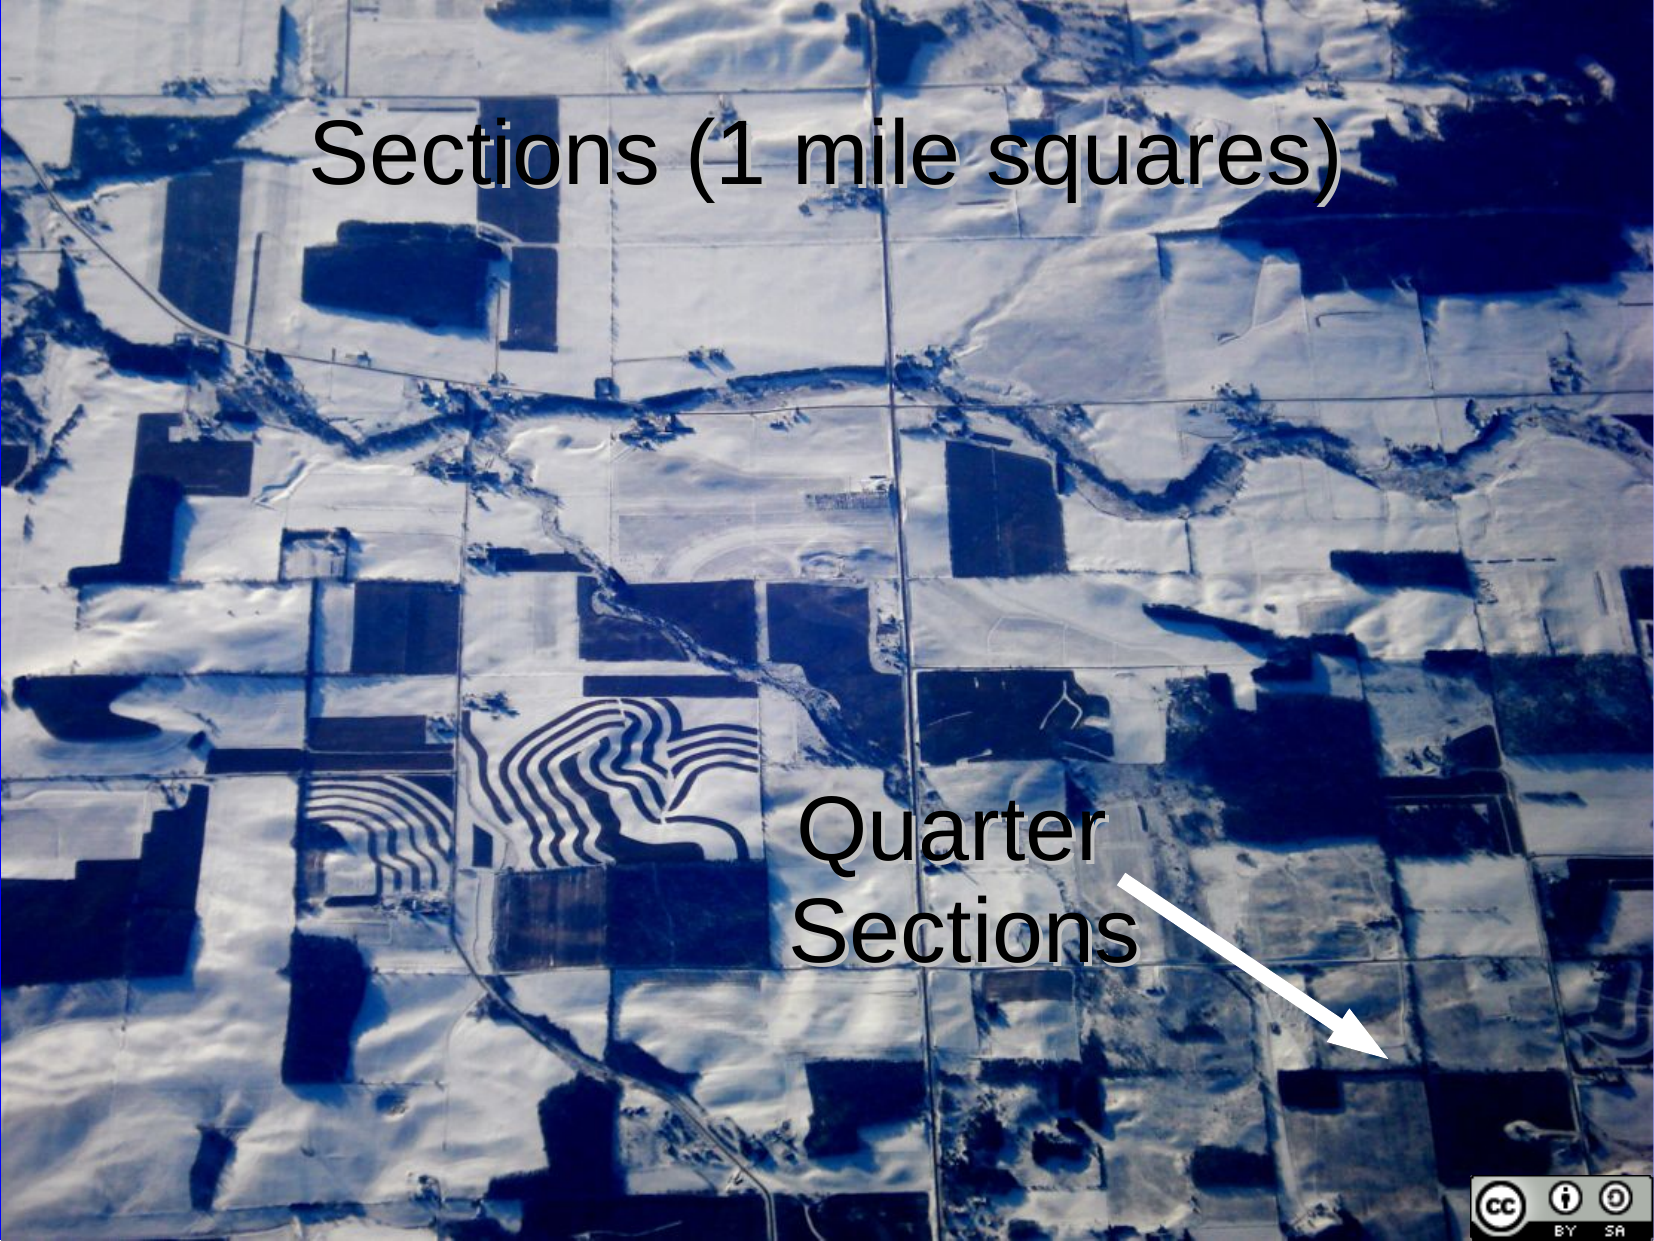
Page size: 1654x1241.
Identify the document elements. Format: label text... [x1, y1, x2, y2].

title Sections (1 mile squares) [82, 56, 1571, 250]
picture [1, 0, 1654, 1241]
title Quarter Sections [761, 774, 1168, 984]
